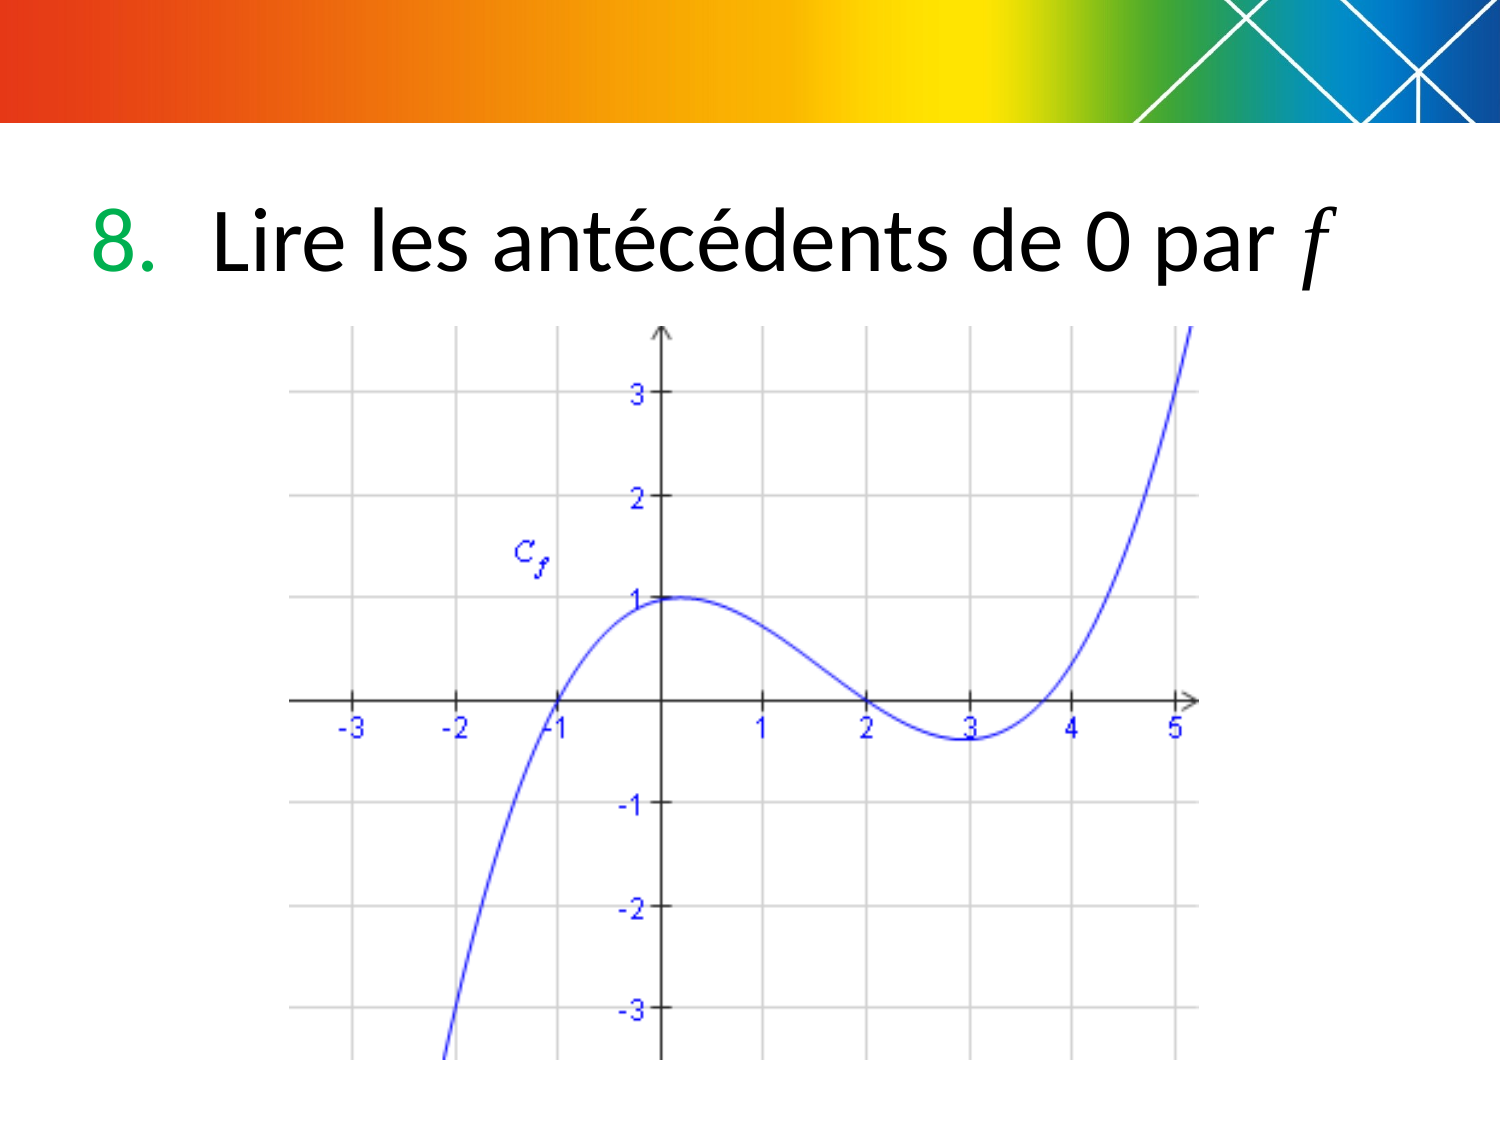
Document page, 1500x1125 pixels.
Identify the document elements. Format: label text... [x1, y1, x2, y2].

picture [289, 326, 1199, 1060]
picture [1340, 0, 1500, 123]
title Lire les antécédents de 0 par f [75, 163, 1426, 305]
picture [0, 0, 1359, 123]
